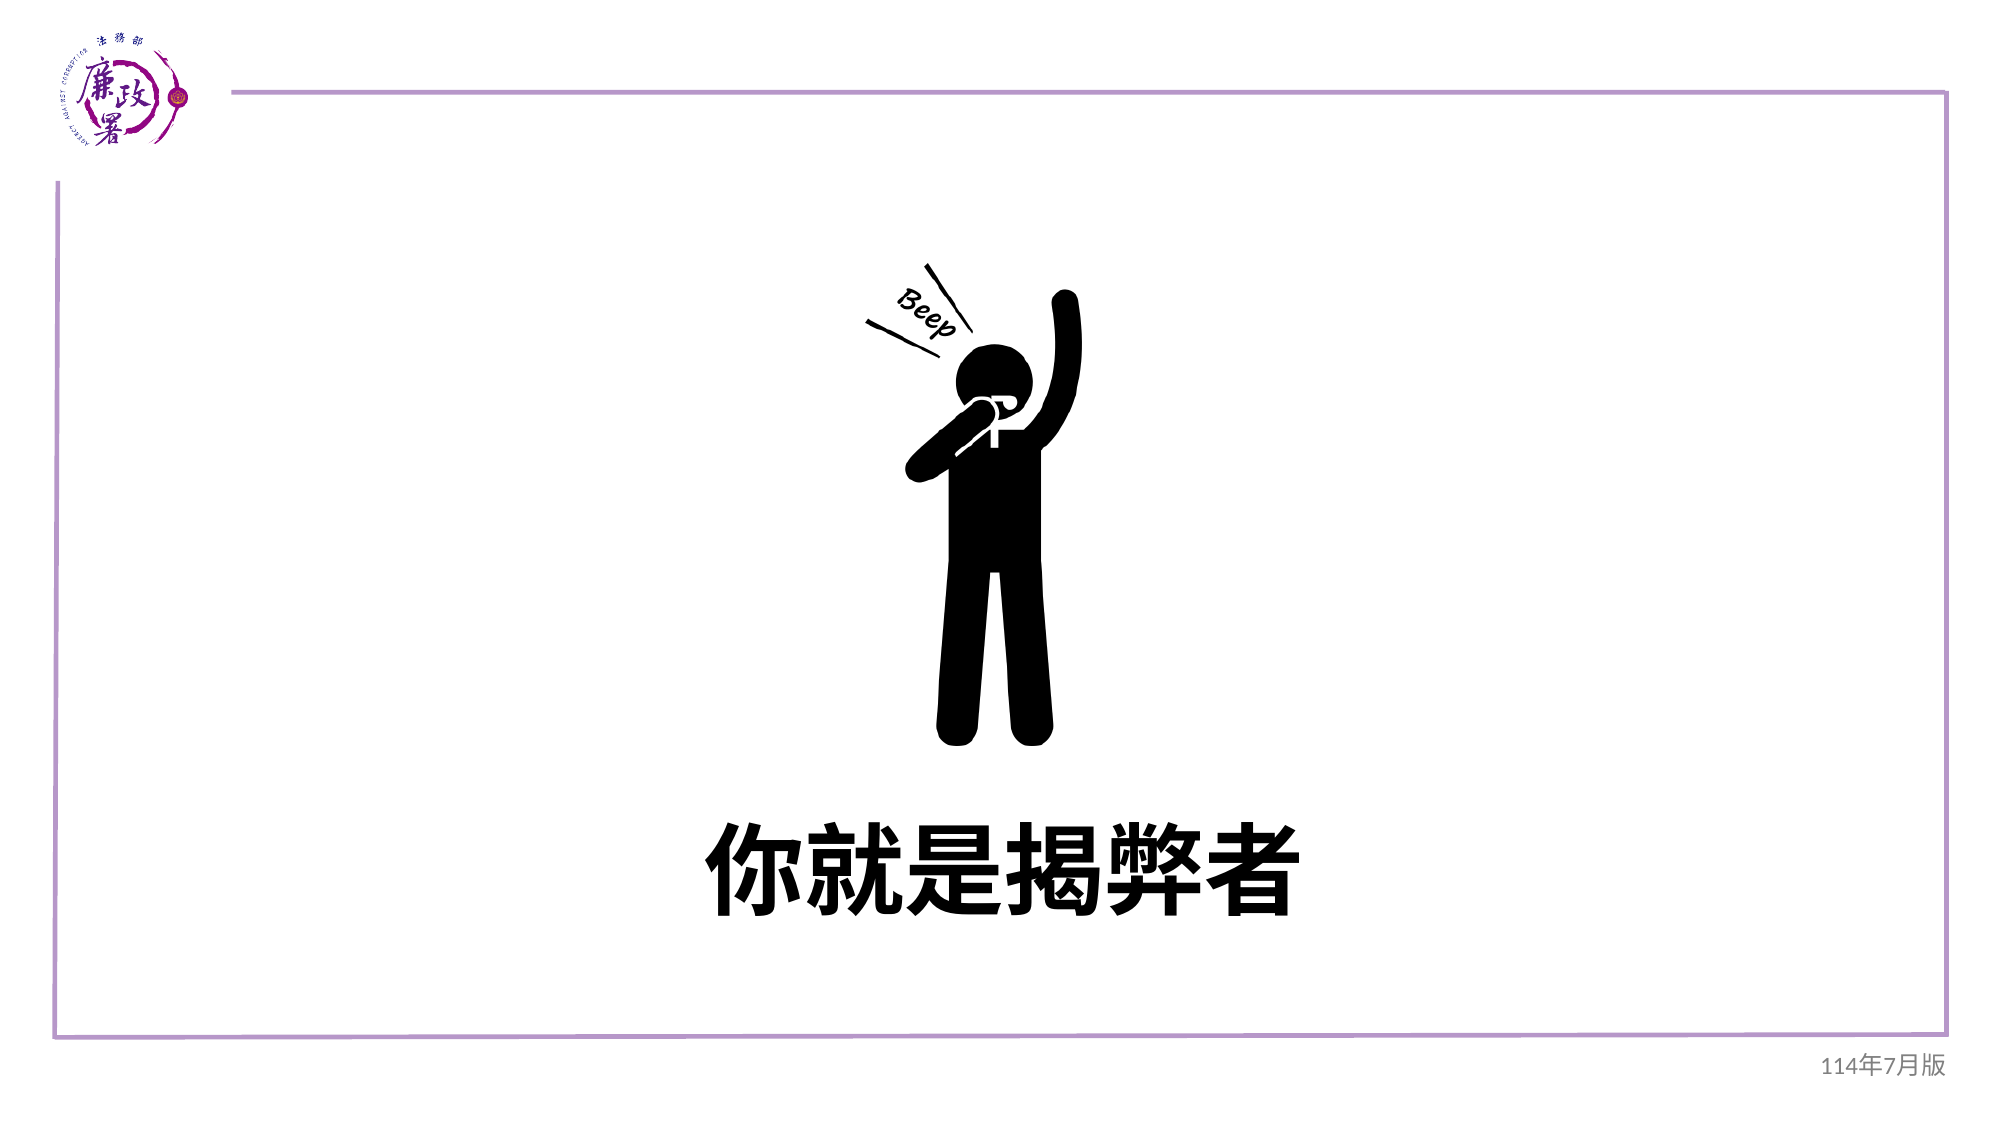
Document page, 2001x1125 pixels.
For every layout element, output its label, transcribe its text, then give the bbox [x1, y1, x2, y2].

picture [731, 263, 1215, 746]
text_box 你就是揭弊者 [689, 800, 1320, 936]
picture [60, 32, 188, 146]
